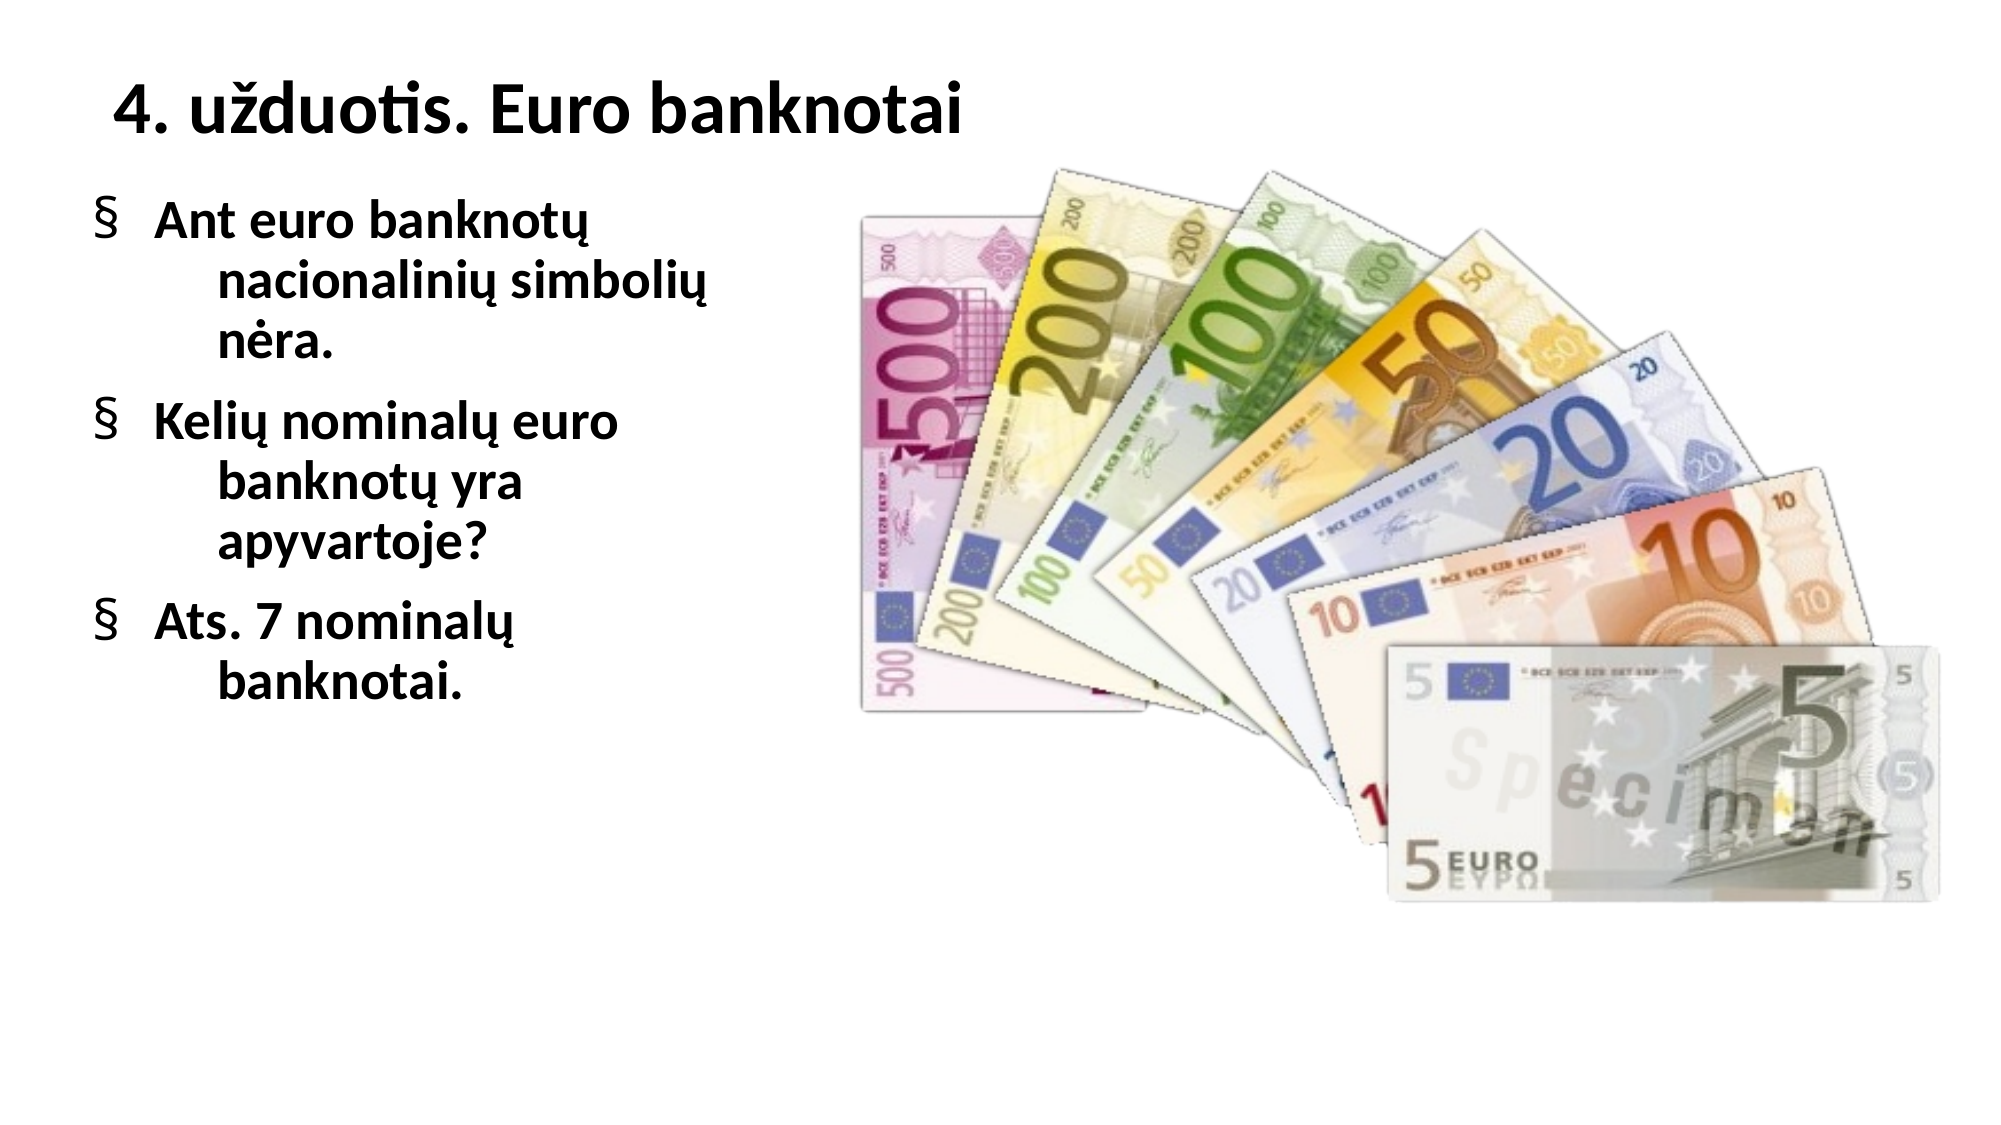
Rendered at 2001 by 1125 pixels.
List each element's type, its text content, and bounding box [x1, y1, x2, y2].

list Ant euro banknotų nacionalinių simbolių nėra. Kelių nominalų euro banknotų yra apyvartoje? Ats. 7 nominalų banknotai. [77, 183, 745, 920]
title 4. užduotis. Euro banknotai [98, 61, 1776, 153]
picture [852, 161, 1951, 912]
